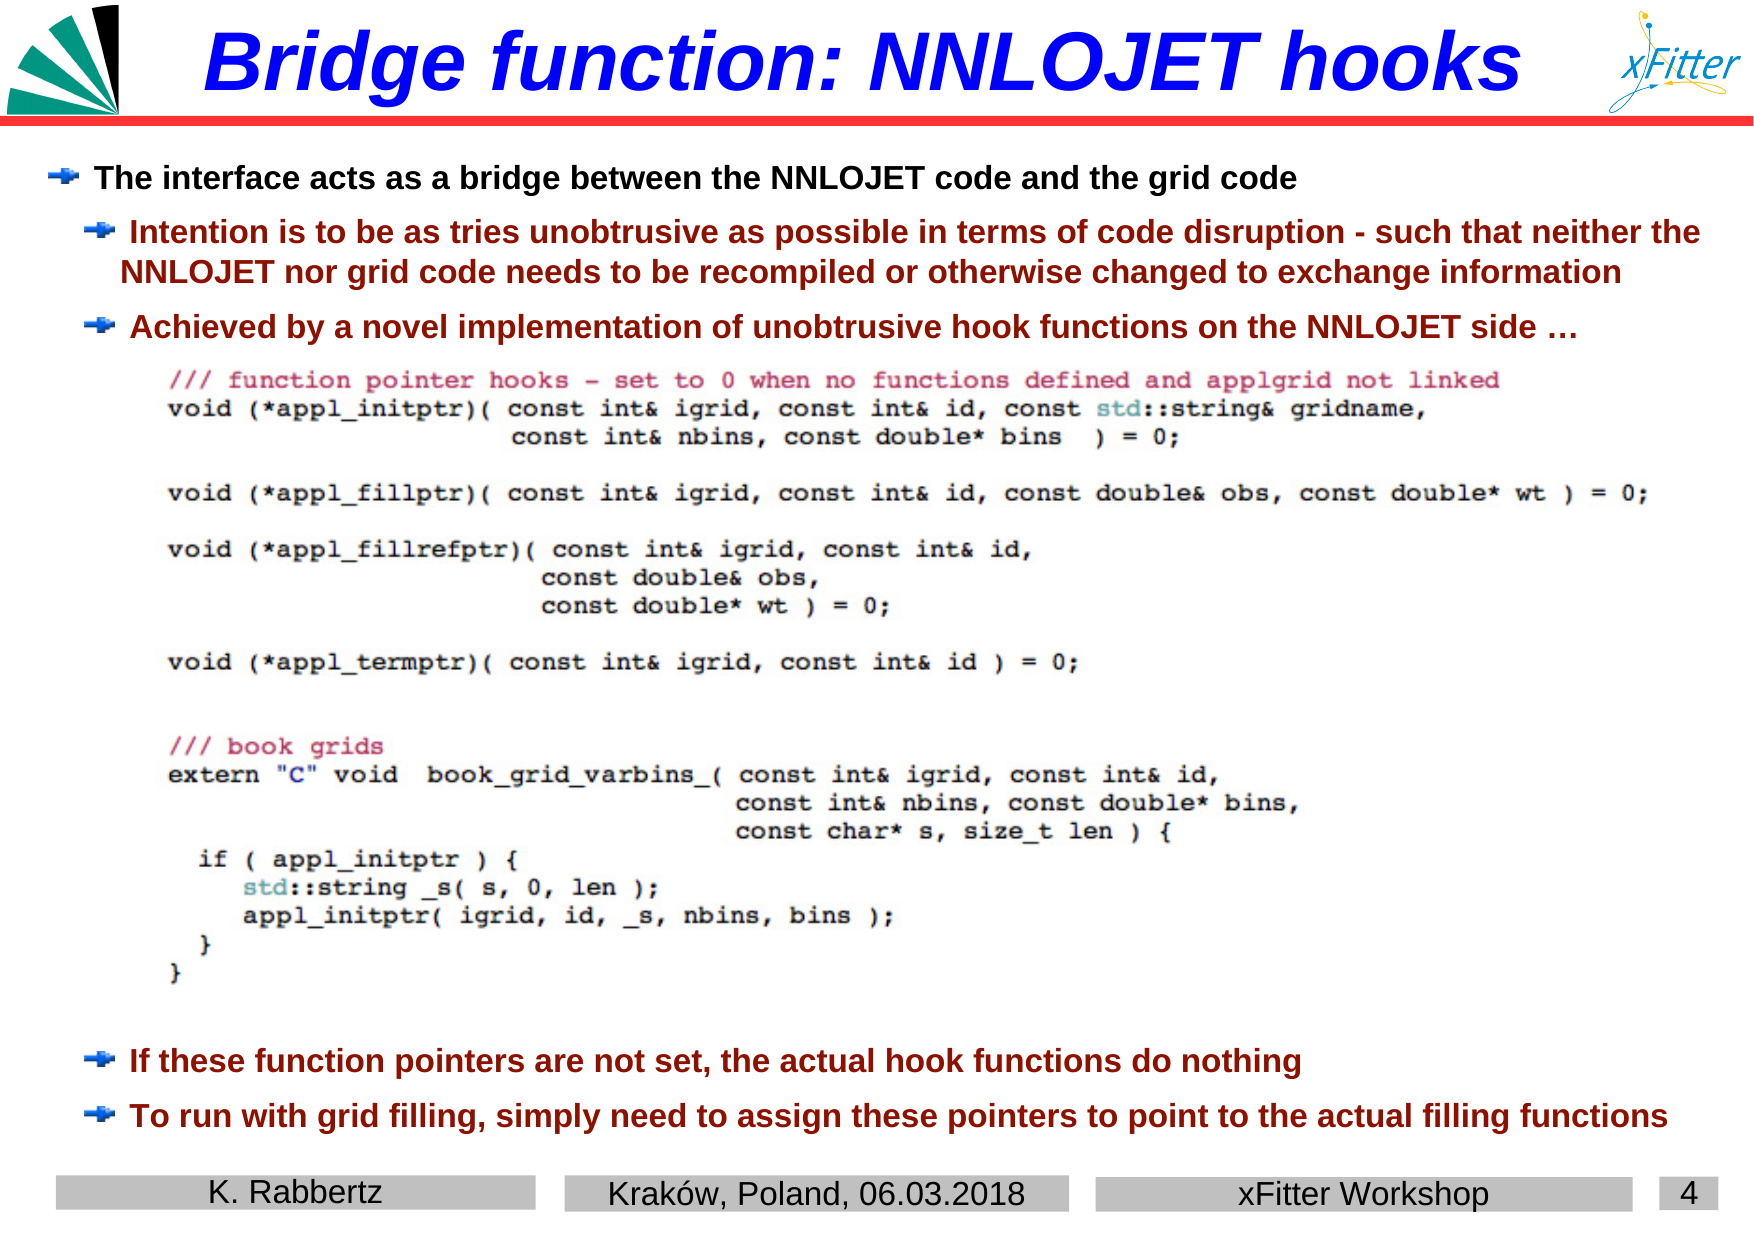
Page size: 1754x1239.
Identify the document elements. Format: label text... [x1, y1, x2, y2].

list The interface acts as a bridge between the NNLOJET code and the grid code Intention is to be as tries unobtrusive as possible in terms of code disruption - such that neither the NNLOJET nor grid code needs to be recompiled or otherwise changed to exchange information Achieved by a novel implementation of unobtrusive hook functions on the NNLOJET side … If these function pointers are not set, the actual hook functions do nothing To run with grid filling, simply need to assign these pointers to point to the actual filling functions [48, 156, 1710, 1162]
picture [1609, 11, 1741, 113]
title Bridge function: NNLOJET hooks [123, 0, 1606, 114]
picture [7, 5, 119, 116]
picture [155, 353, 1718, 1029]
